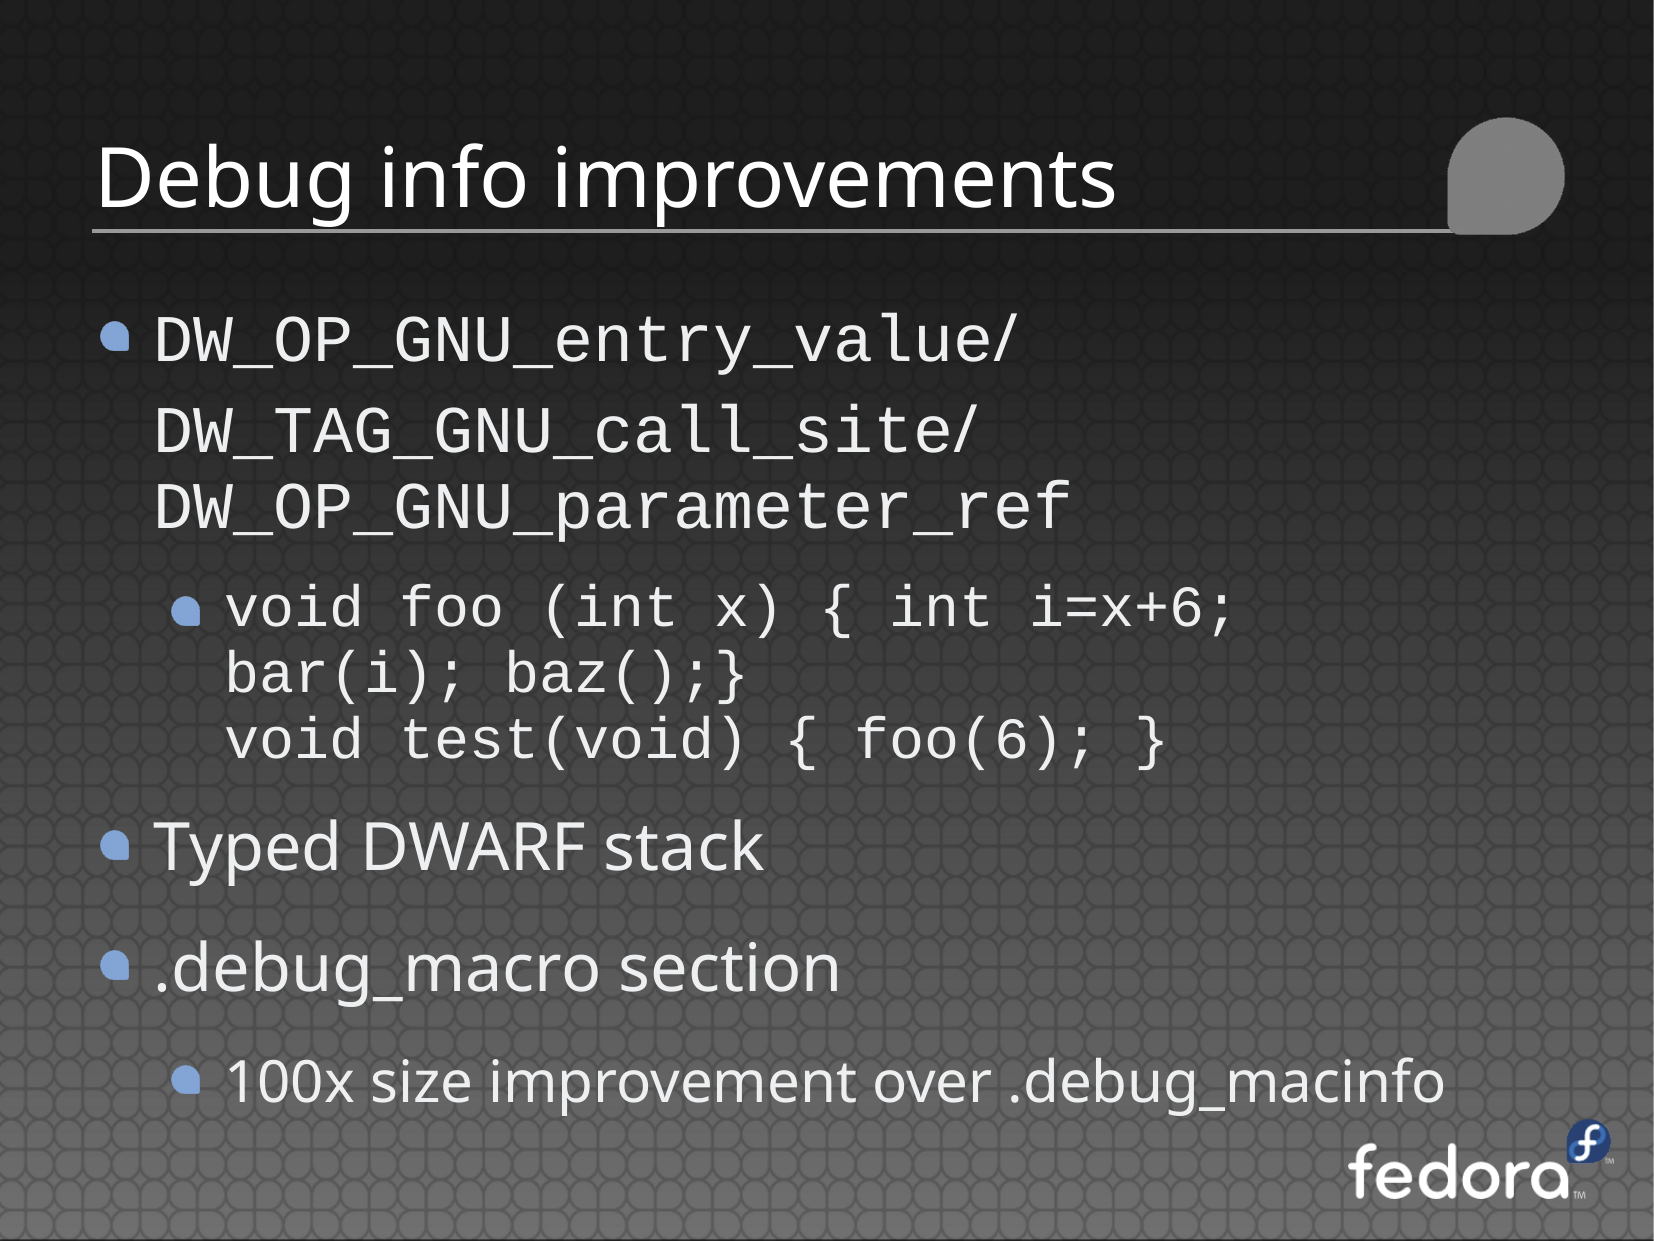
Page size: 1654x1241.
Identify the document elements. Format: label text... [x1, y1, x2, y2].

list DW_OP_GNU_entry_value/ DW_TAG_GNU_call_site/ DW_OP_GNU_parameter_ref void foo (int x) { int i=x+6; bar(i); baz();} void test(void) { foo(6); } Typed DWARF stack .debug_macro section 100x size improvement over .debug_macinfo [82, 290, 1571, 1094]
title Debug info improvements [94, 100, 1426, 251]
picture [0, 0, 1654, 1241]
